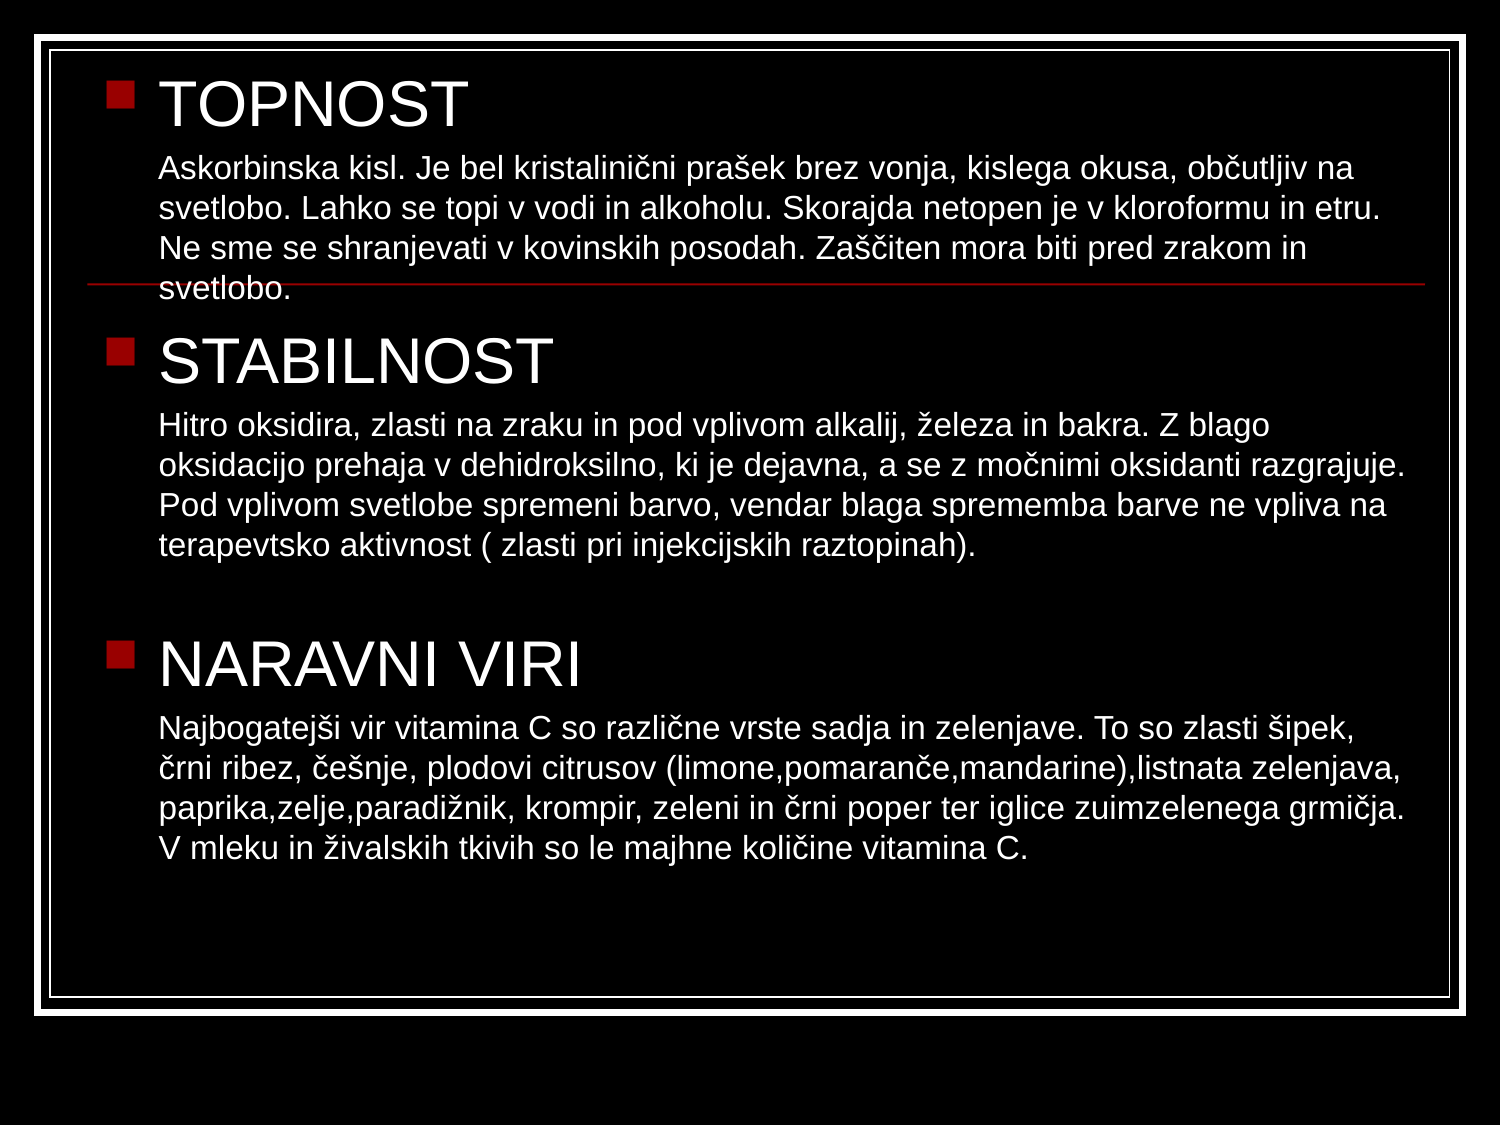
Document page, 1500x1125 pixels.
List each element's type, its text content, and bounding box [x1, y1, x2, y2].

list TOPNOST Askorbinska kisl. Je bel kristalinični prašek brez vonja, kislega okusa, občutljiv na svetlobo. Lahko se topi v vodi in alkoholu. Skorajda netopen je v kloroformu in etru. Ne sme se shranjevati v kovinskih posodah. Zaščiten mora biti pred zrakom in svetlobo. STABILNOST Hitro oksidira, zlasti na zraku in pod vplivom alkalij, železa in bakra. Z blago oksidacijo prehaja v dehidroksilno, ki je dejavna, a se z močnimi oksidanti razgrajuje. Pod vplivom svetlobe spremeni barvo, vendar blaga sprememba barve ne vpliva na terapevtsko aktivnost ( zlasti pri injekcijskih raztopinah). NARAVNI VIRI Najbogatejši vir vitamina C so različne vrste sadja in zelenjave. To so zlasti šipek, črni ribez, češnje, plodovi citrusov (limone,pomaranče,mandarine),listnata zelenjava, paprika,zelje,paradižnik, krompir, zeleni in črni poper ter iglice zuimzelenega grmičja. V mleku in živalskih tkivih so le majhne količine vitamina C. [87, 54, 1425, 963]
